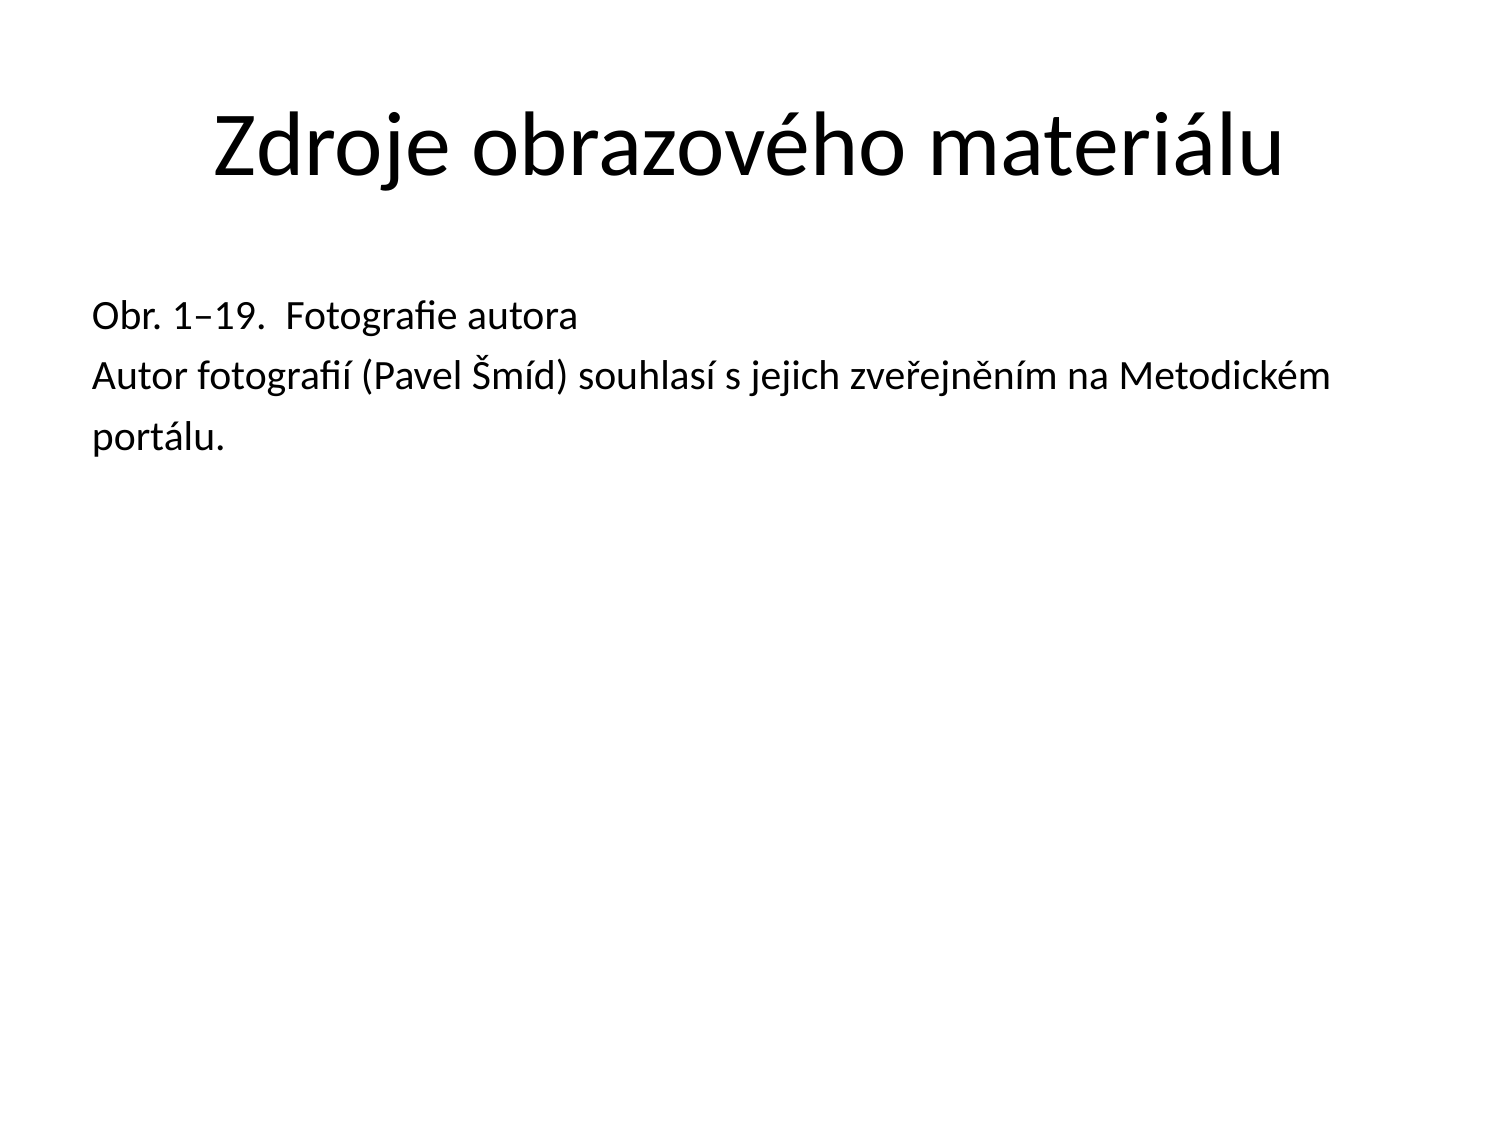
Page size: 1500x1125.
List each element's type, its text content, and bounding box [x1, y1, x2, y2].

list Obr. 1–19. Fotografie autora Autor fotografií (Pavel Šmíd) souhlasí s jejich zveřejněním na Metodickém portálu. [76, 220, 1427, 963]
title Zdroje obrazového materiálu [75, 45, 1426, 233]
